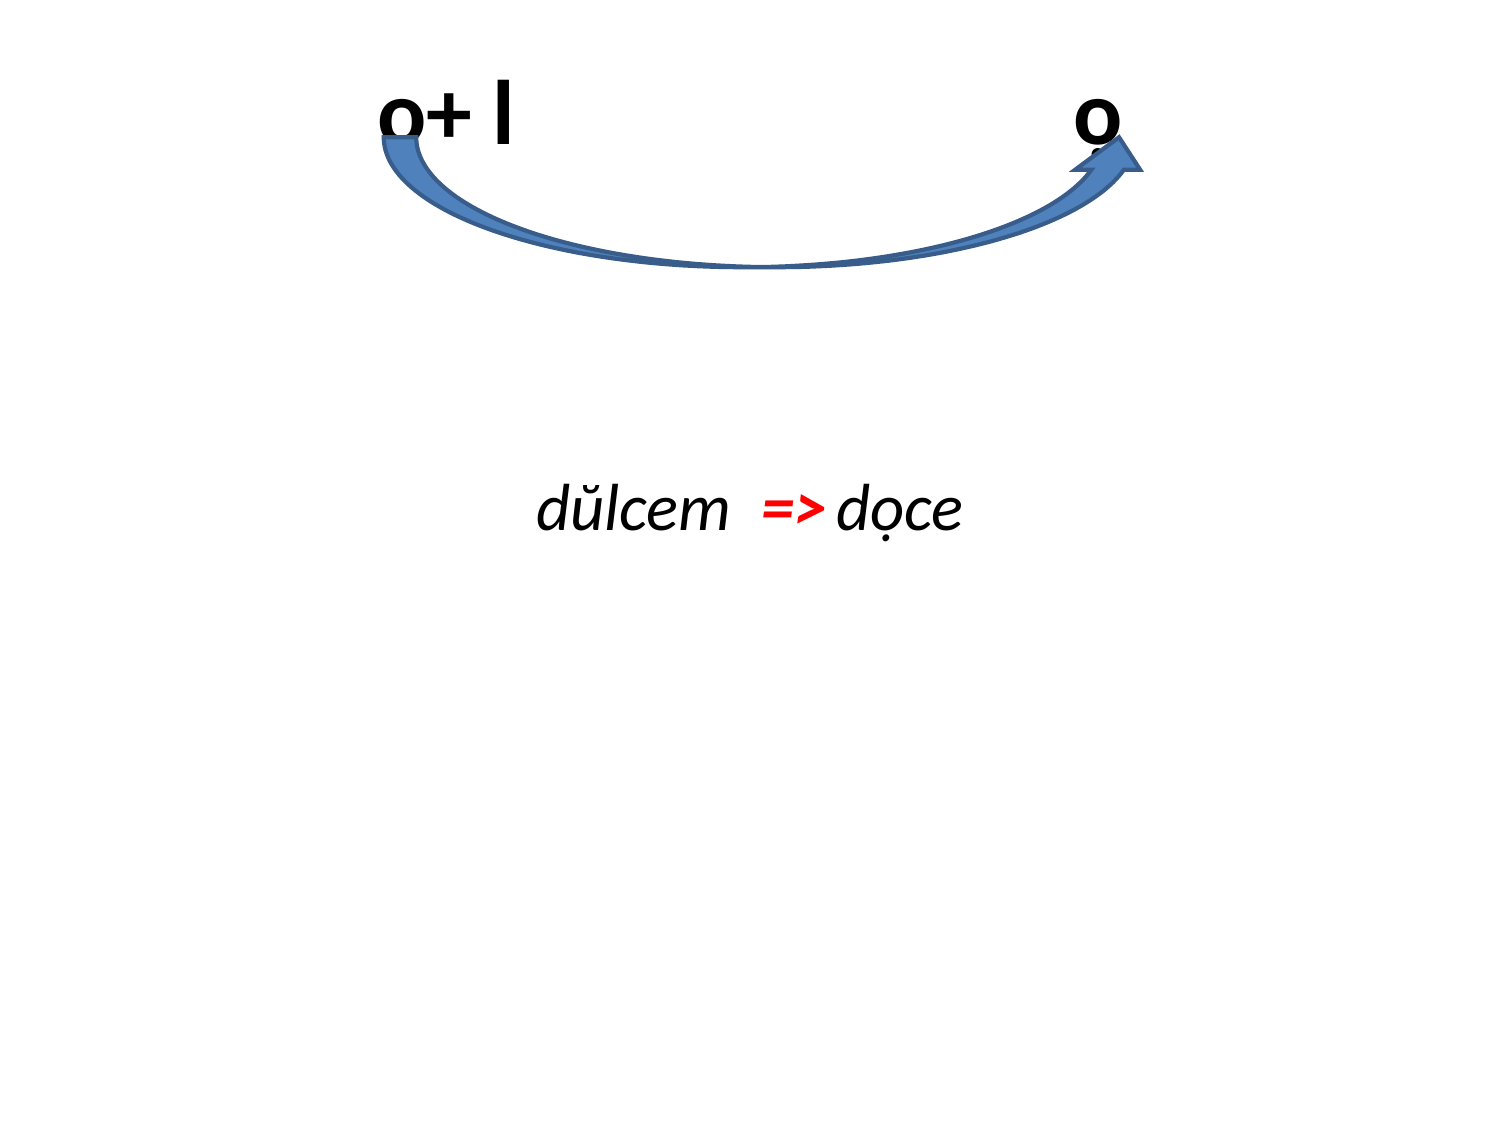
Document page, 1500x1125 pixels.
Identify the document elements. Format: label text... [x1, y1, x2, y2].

list dŭlcem => dọce [75, 262, 1426, 1005]
list dŭlcem => dọce [686, 262, 834, 267]
text_box [383, 137, 1141, 268]
title ọ+ l ọ [75, 45, 1426, 233]
